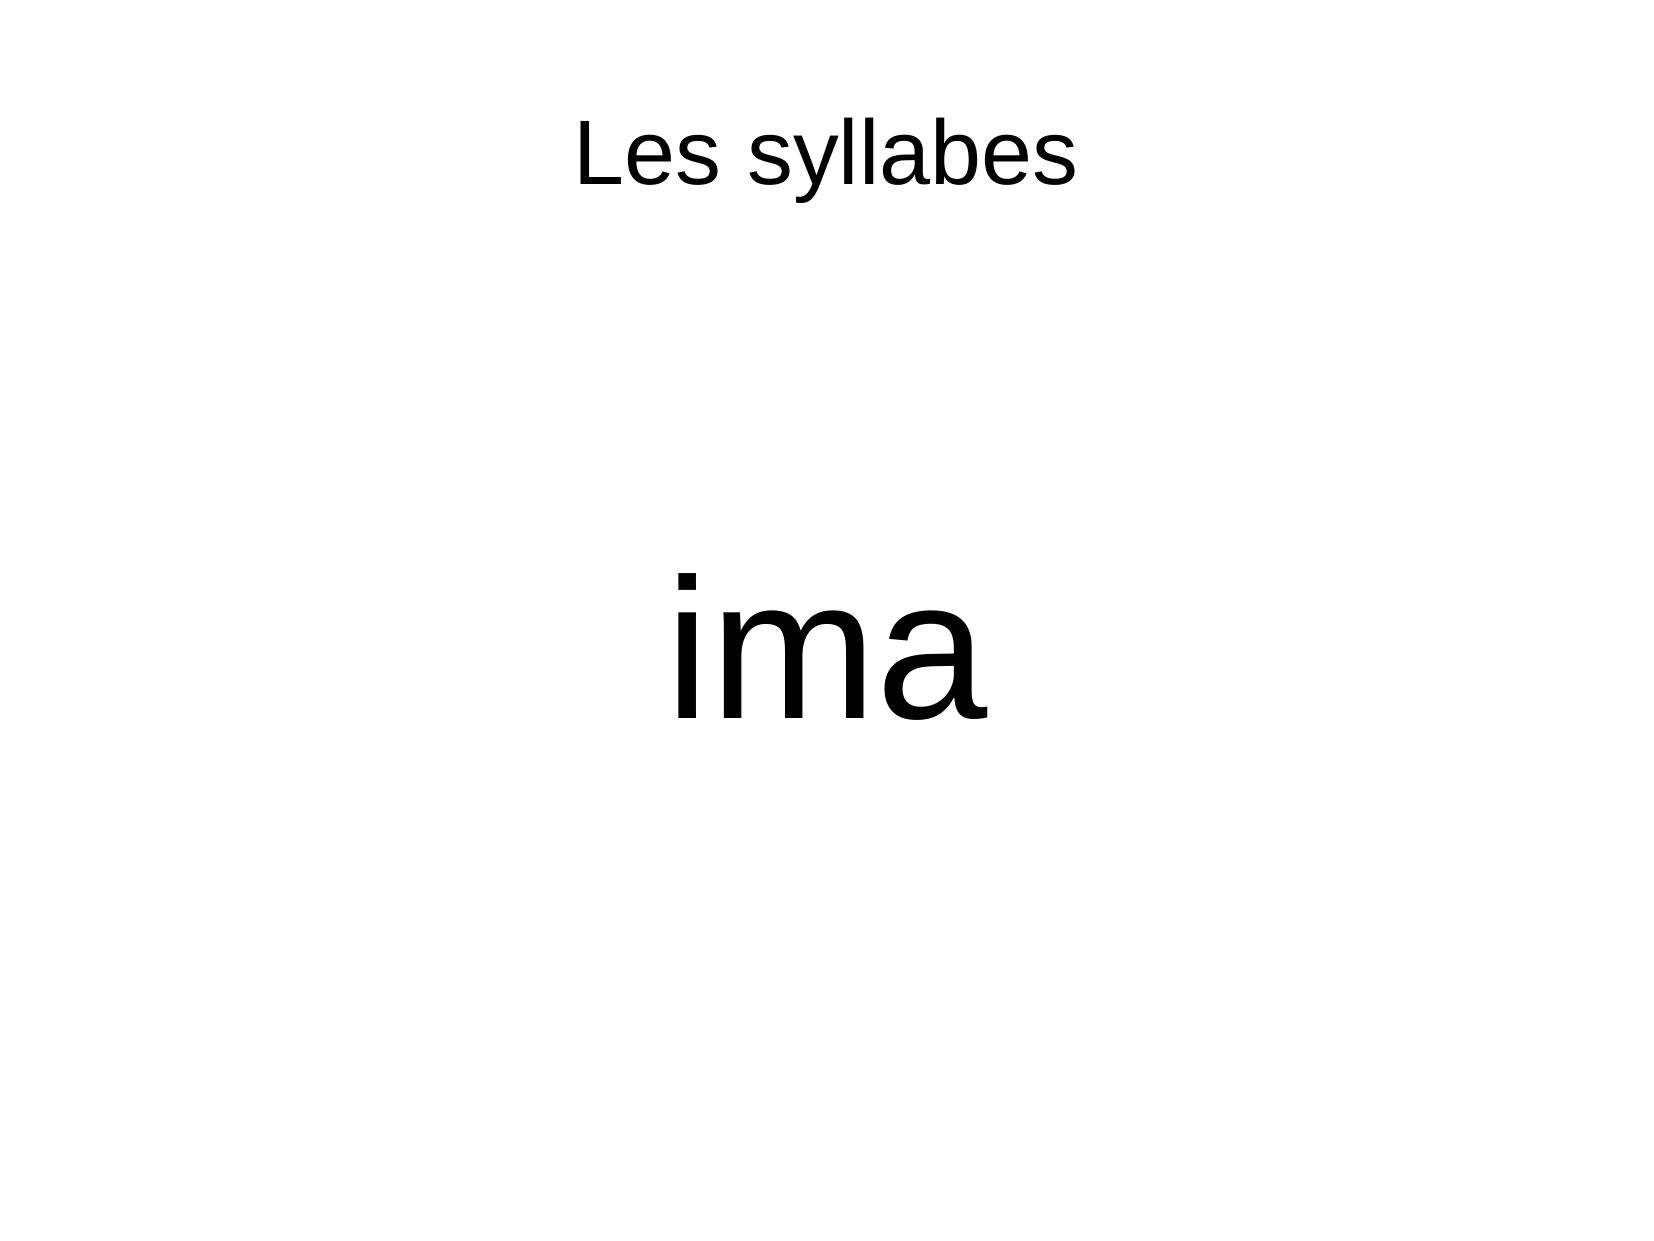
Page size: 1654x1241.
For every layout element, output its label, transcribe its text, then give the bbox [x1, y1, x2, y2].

subtitle ima [82, 290, 1571, 1010]
title Les syllabes [82, 49, 1571, 257]
